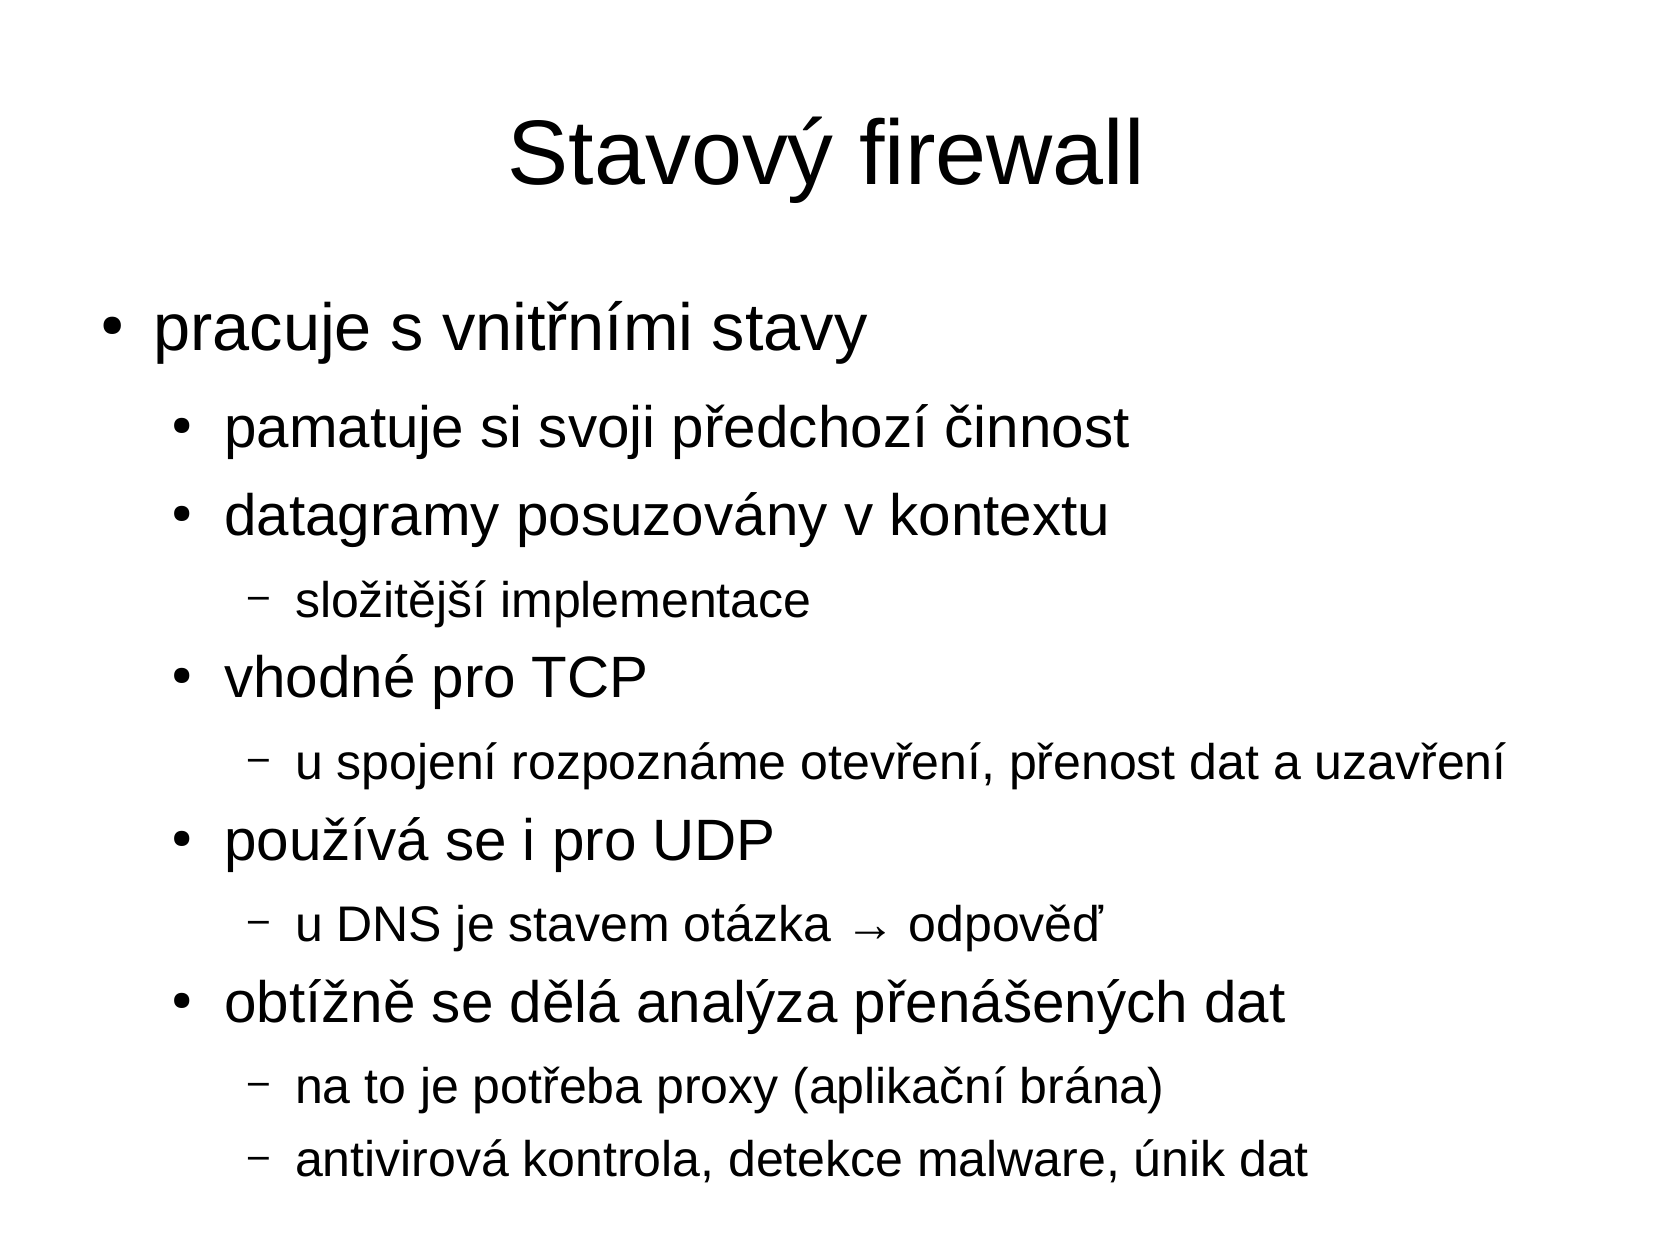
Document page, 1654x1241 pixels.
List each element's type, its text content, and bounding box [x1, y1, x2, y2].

list pracuje s vnitřními stavy pamatuje si svoji předchozí činnost datagramy posuzovány v kontextu složitější implementace vhodné pro TCP u spojení rozpoznáme otevření, přenost dat a uzavření používá se i pro UDP u DNS je stavem otázka → odpověď obtížně se dělá analýza přenášených dat na to je potřeba proxy (aplikační brána) antivirová kontrola, detekce malware, únik dat [82, 290, 1571, 1187]
title Stavový firewall [82, 56, 1571, 250]
